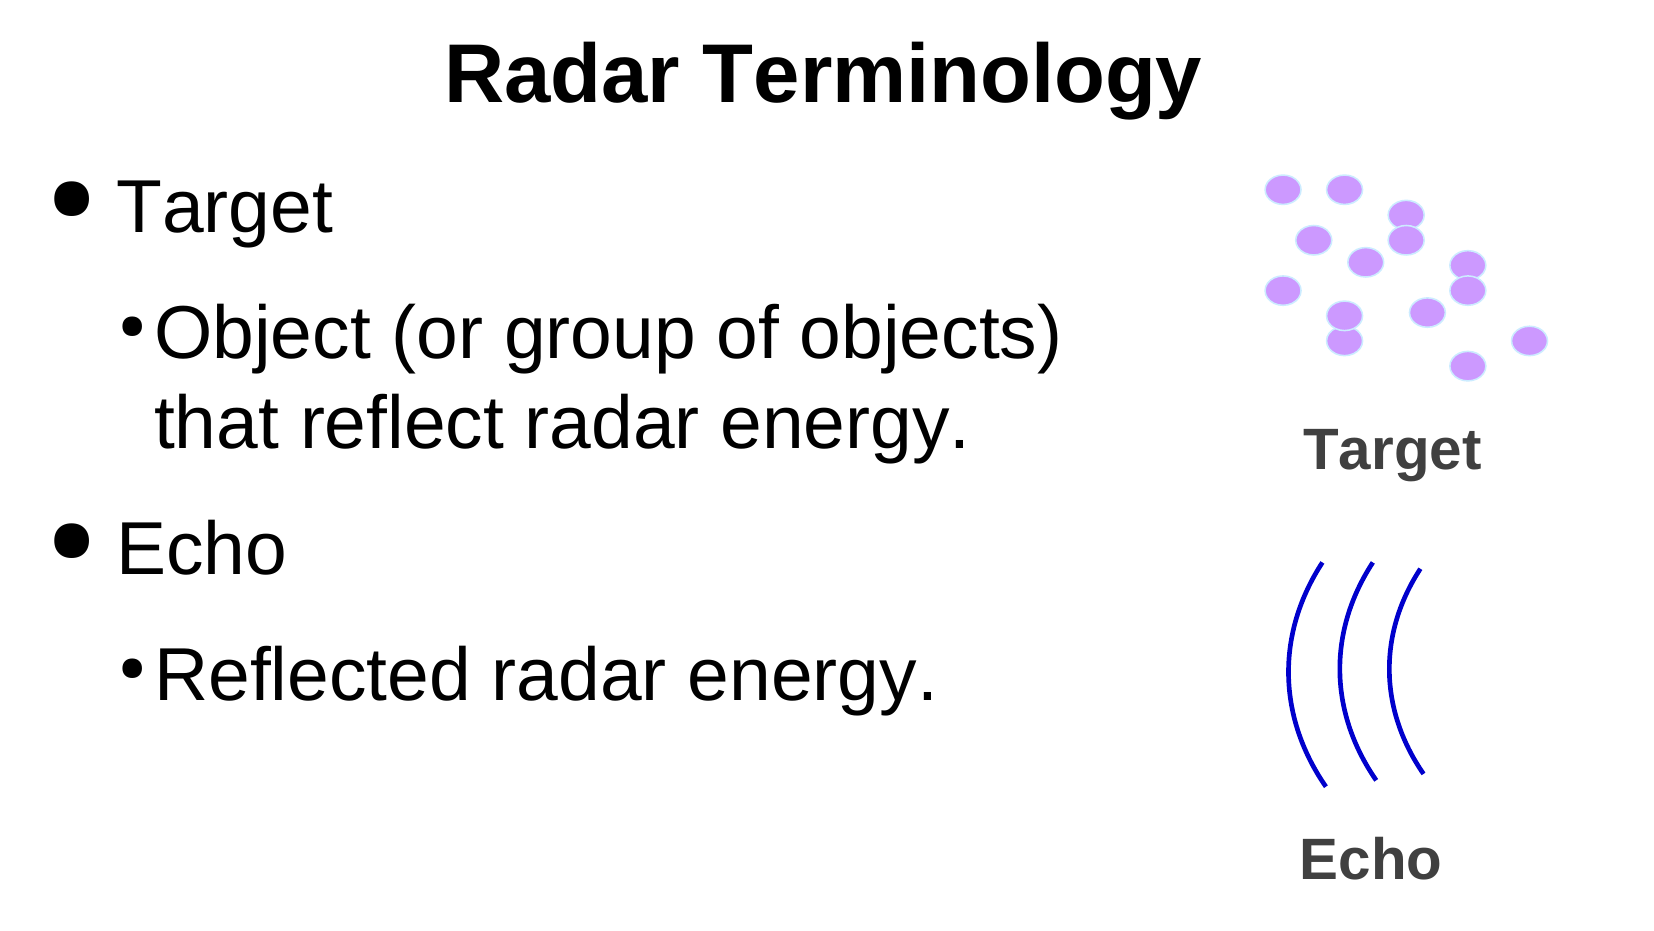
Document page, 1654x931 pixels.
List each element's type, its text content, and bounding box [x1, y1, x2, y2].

text_box [1347, 247, 1384, 278]
text_box [1449, 250, 1486, 306]
title Radar Terminology [0, 5, 1651, 133]
text_box Target Object (or group of objects) that reflect radar energy. Echo Reflected radar energy. [23, 149, 1088, 723]
text_box [1449, 351, 1486, 381]
text_box [1326, 175, 1363, 205]
text_box [1409, 297, 1446, 328]
text_box [1295, 225, 1332, 256]
text_box [1265, 275, 1302, 306]
text_box [1511, 326, 1548, 356]
text_box [1326, 301, 1363, 356]
text_box Echo [1213, 813, 1529, 899]
text_box Target [1235, 403, 1551, 489]
text_box [1265, 175, 1302, 205]
text_box [1388, 200, 1425, 256]
